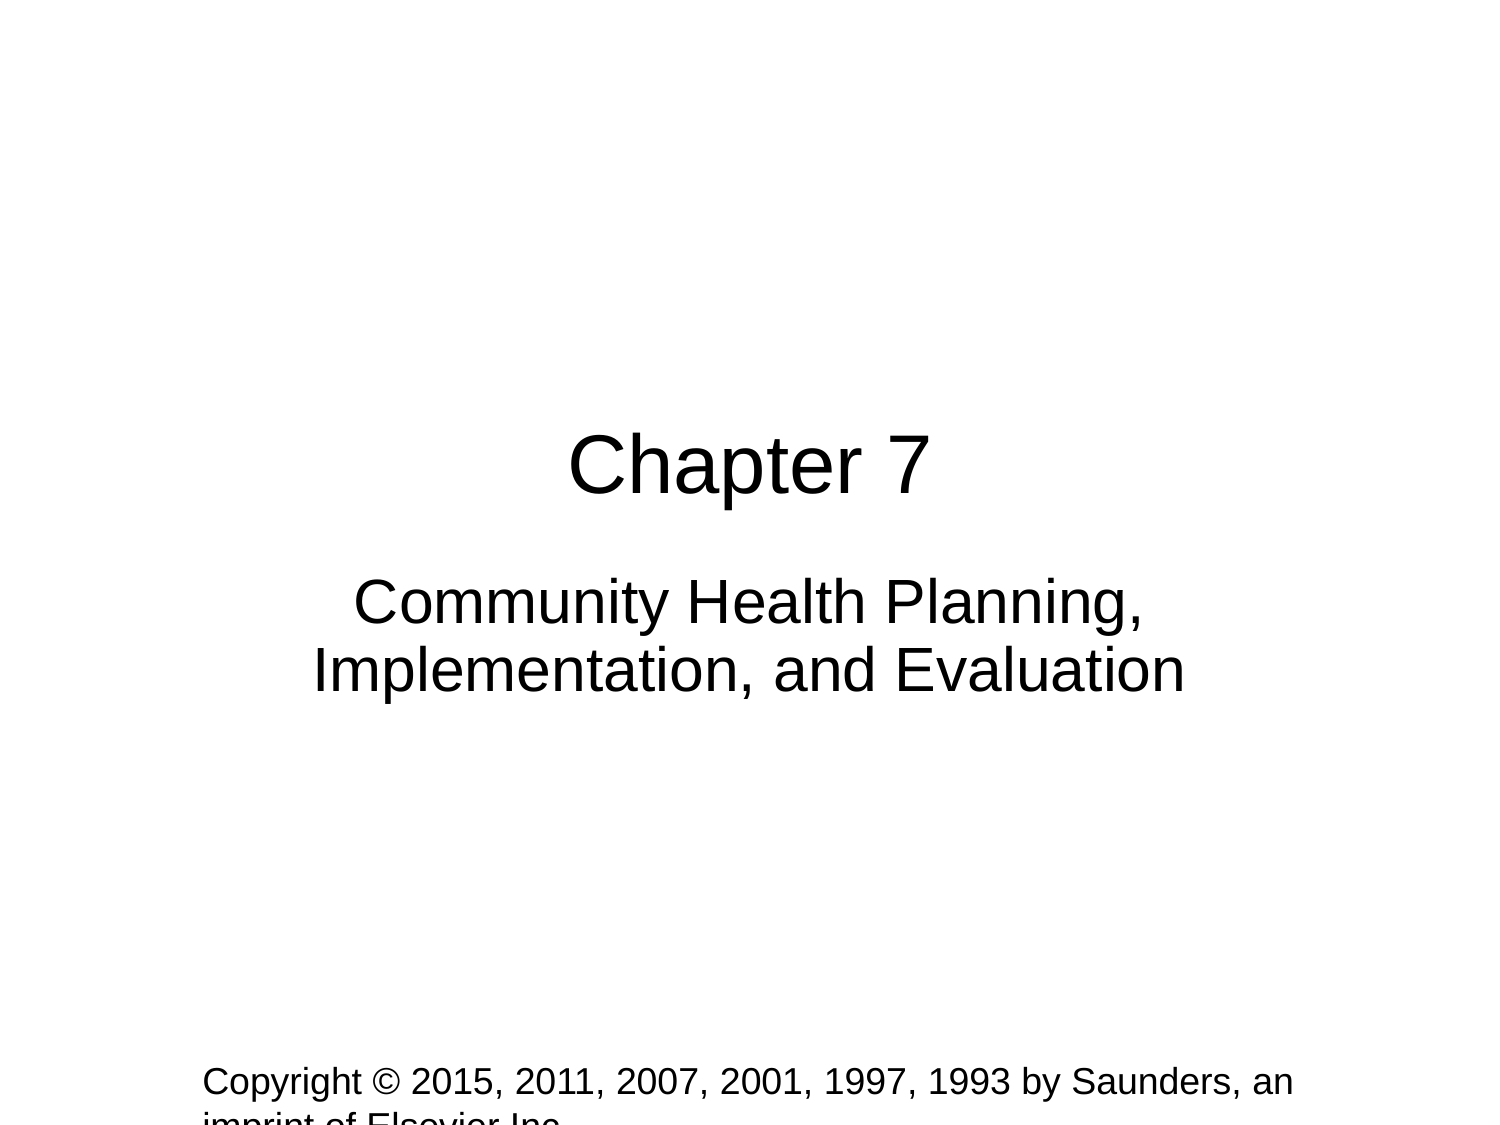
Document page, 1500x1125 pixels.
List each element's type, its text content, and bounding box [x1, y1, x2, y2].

footer Copyright © 2015, 2011, 2007, 2001, 1997, 1993 by Saunders, an imprint of Elsevier Inc. [187, 1050, 1313, 1113]
subtitle Community Health Planning, Implementation, and Evaluation [112, 562, 1388, 725]
title Chapter 7 [112, 402, 1388, 538]
